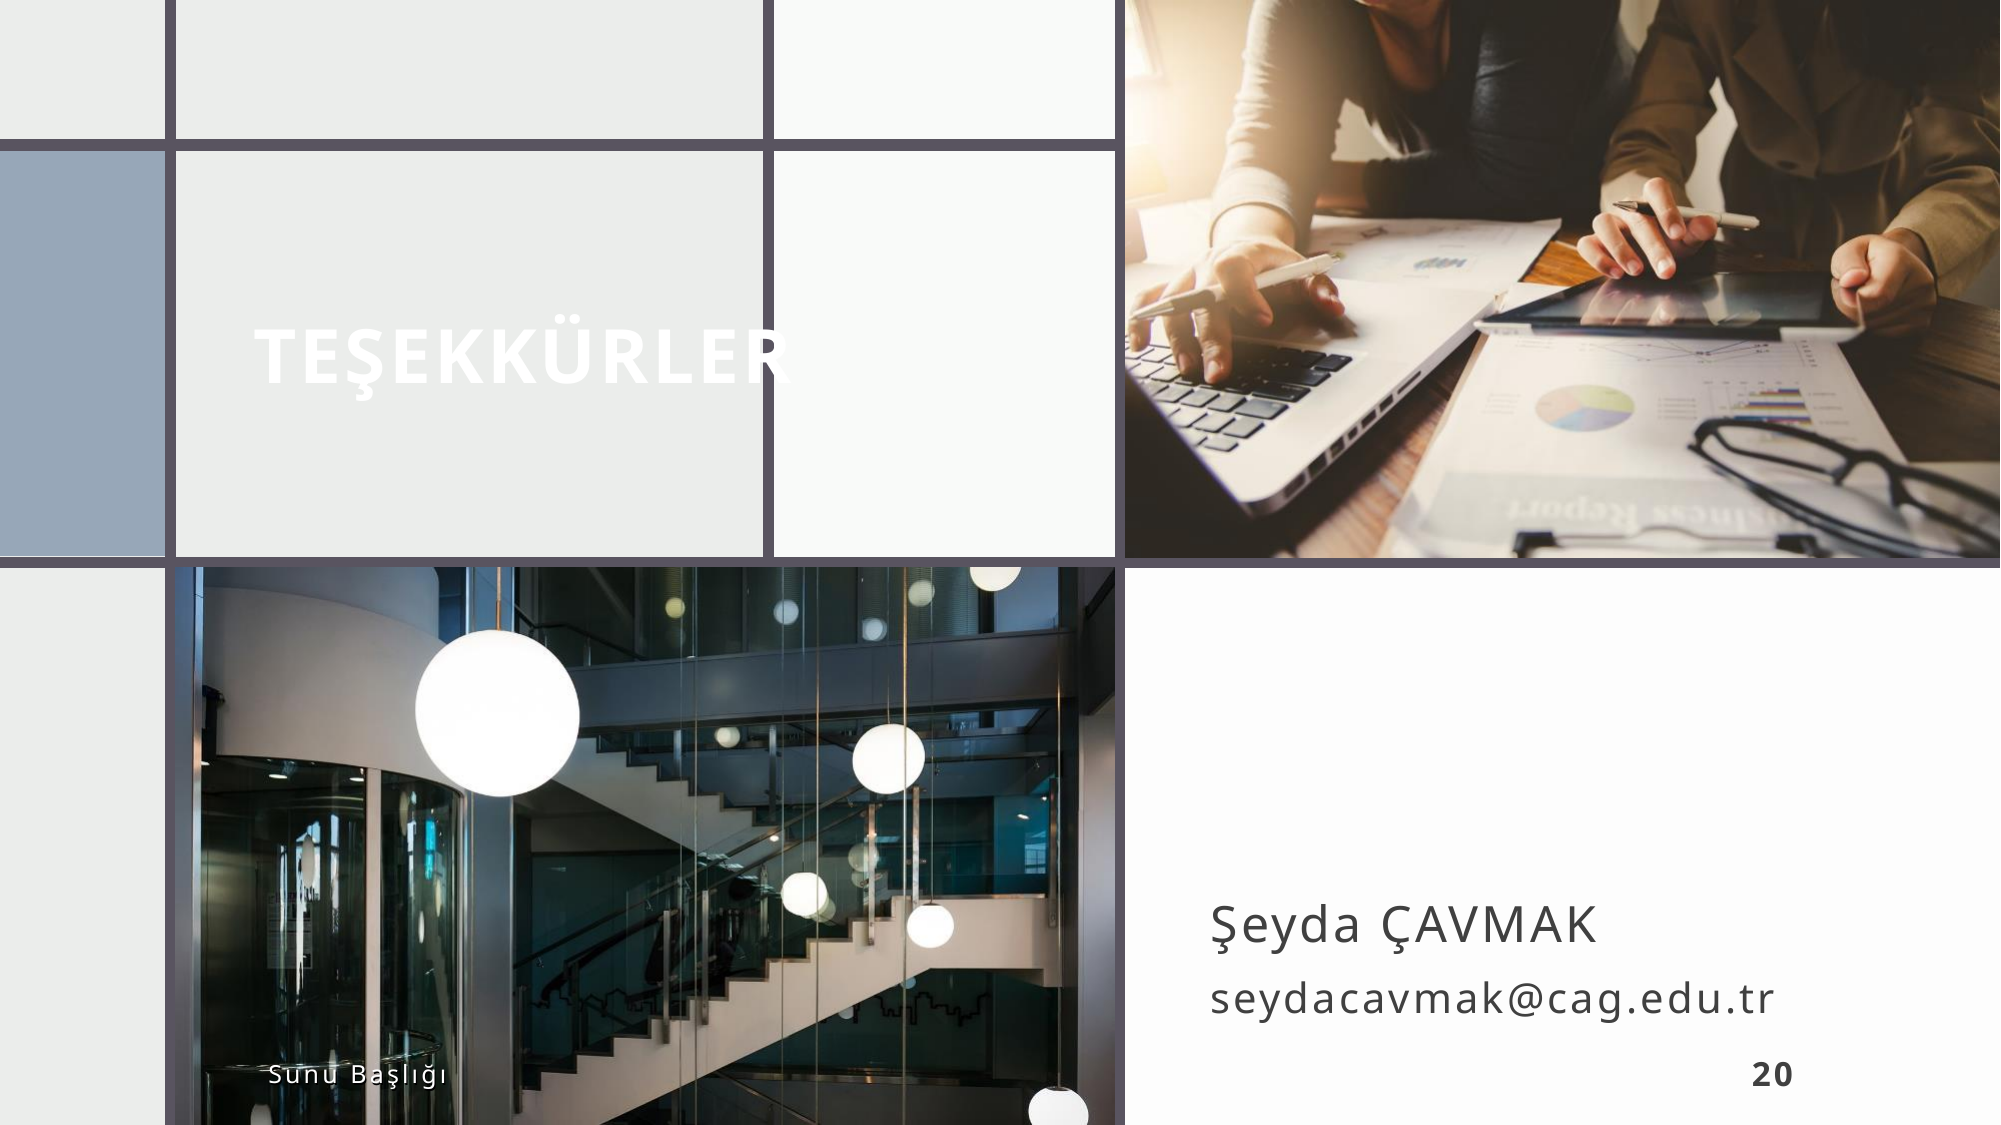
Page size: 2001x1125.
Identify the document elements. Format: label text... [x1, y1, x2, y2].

picture [1125, 0, 2000, 558]
title TEŞEKKÜRLER [235, 186, 1034, 518]
list Şeyda ÇAVMAK seydacavmak@cag.edu.tr [1192, 874, 1933, 1052]
picture [175, 567, 1115, 1125]
text_box Sunu Başlığı [250, 1035, 1062, 1111]
text_box [1733, 1035, 1895, 1111]
